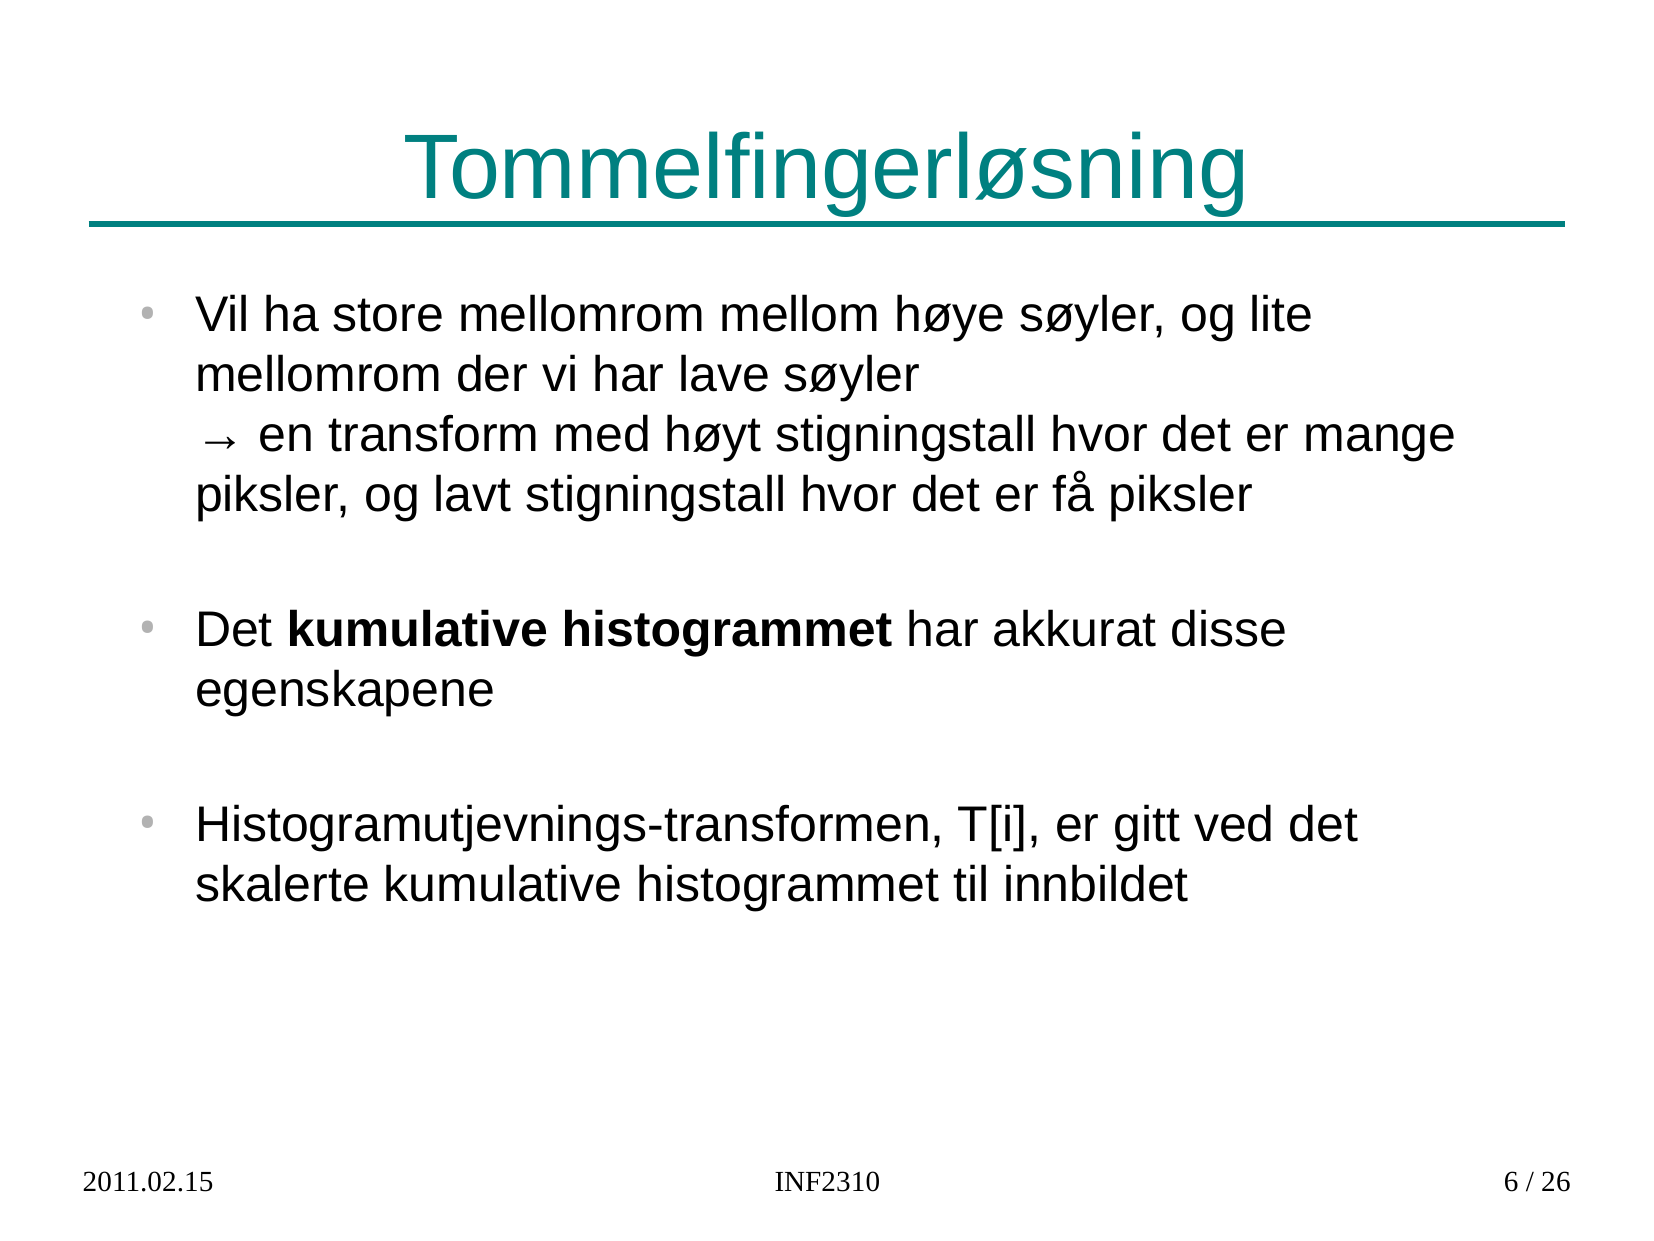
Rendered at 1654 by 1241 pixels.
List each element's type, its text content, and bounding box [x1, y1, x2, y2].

list Vil ha store mellomrom mellom høye søyler, og lite mellomrom der vi har lave søyler → en transform med høyt stigningstall hvor det er mange piksler, og lavt stigningstall hvor det er få piksler Det kumulative histogrammet har akkurat disse egenskapene Histogramutjevnings-transformen, T[i], er gitt ved det skalerte kumulative histogrammet til innbildet [123, 274, 1530, 1105]
title Tommelfingerløsning [123, 76, 1530, 257]
